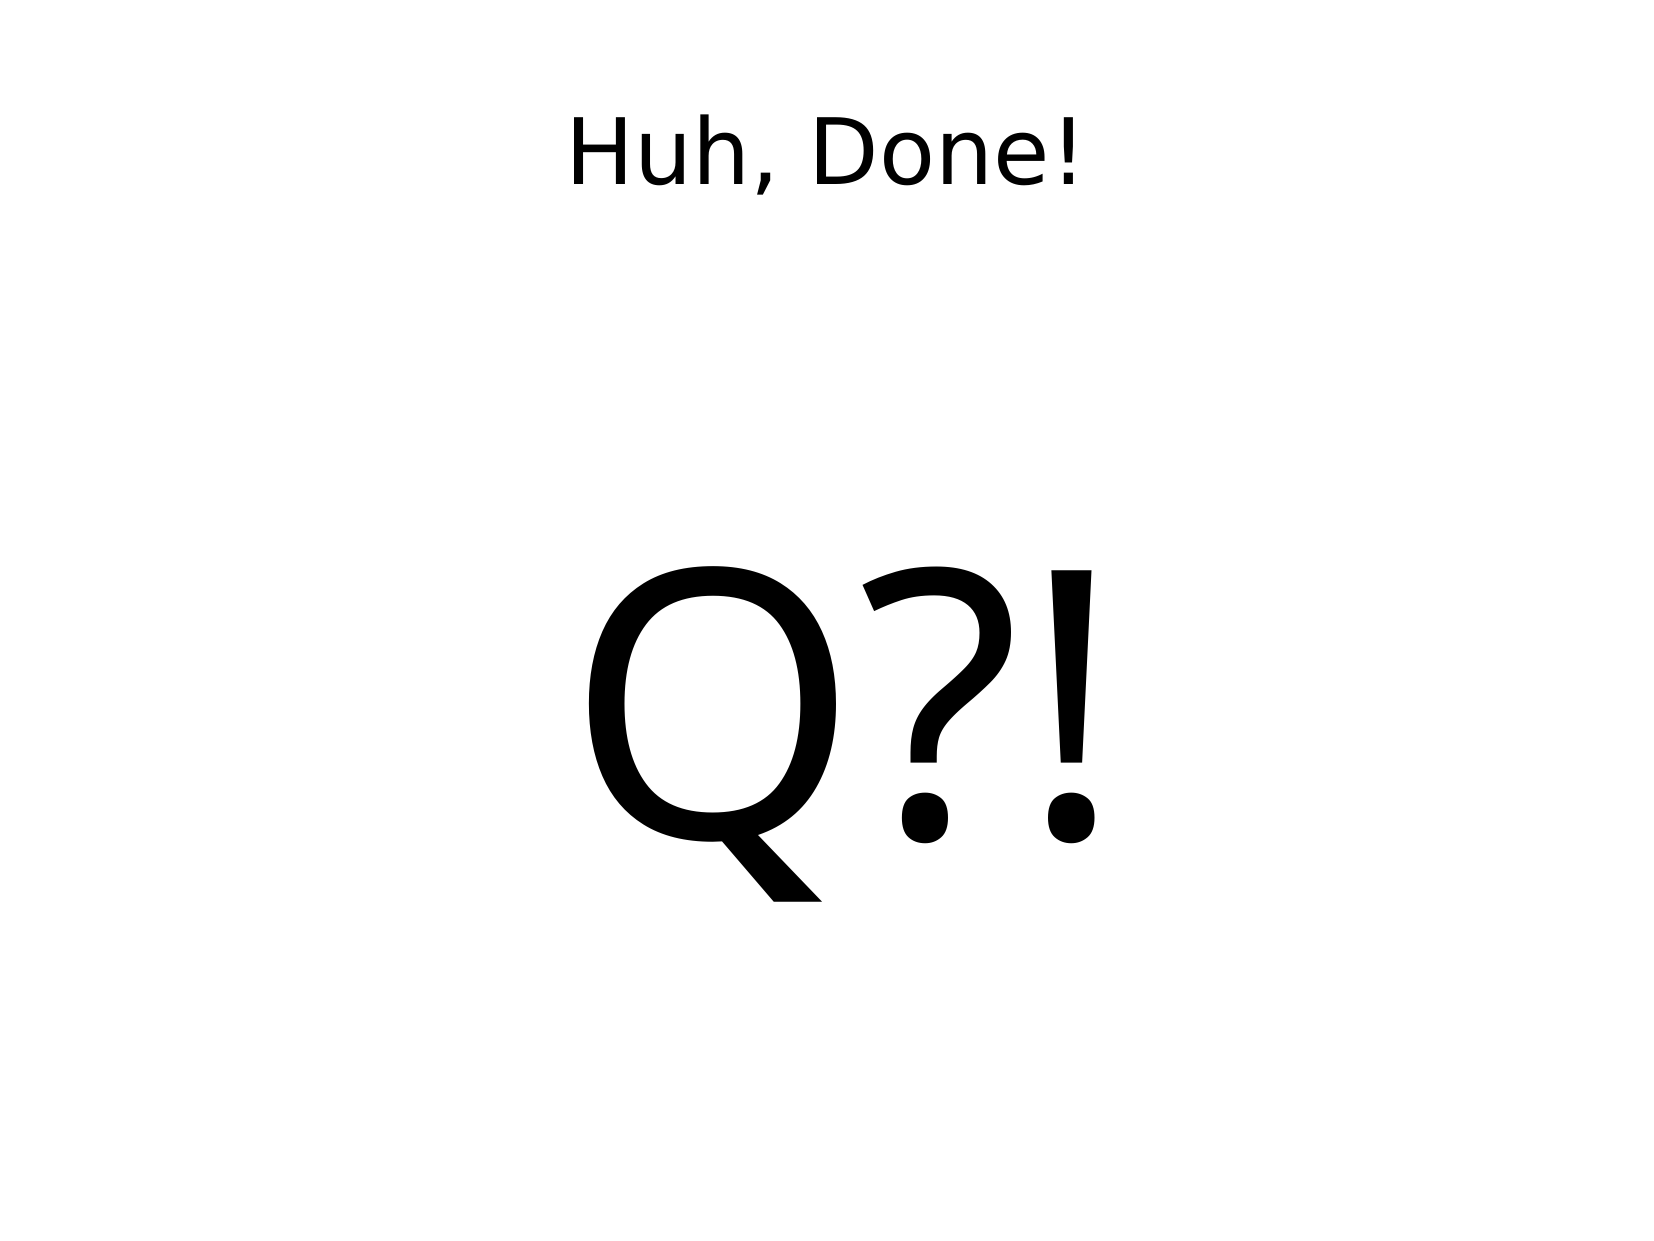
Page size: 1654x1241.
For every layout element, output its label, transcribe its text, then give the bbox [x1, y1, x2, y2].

title Huh, Done! [82, 49, 1571, 145]
subtitle Q?! [82, 145, 1571, 1241]
